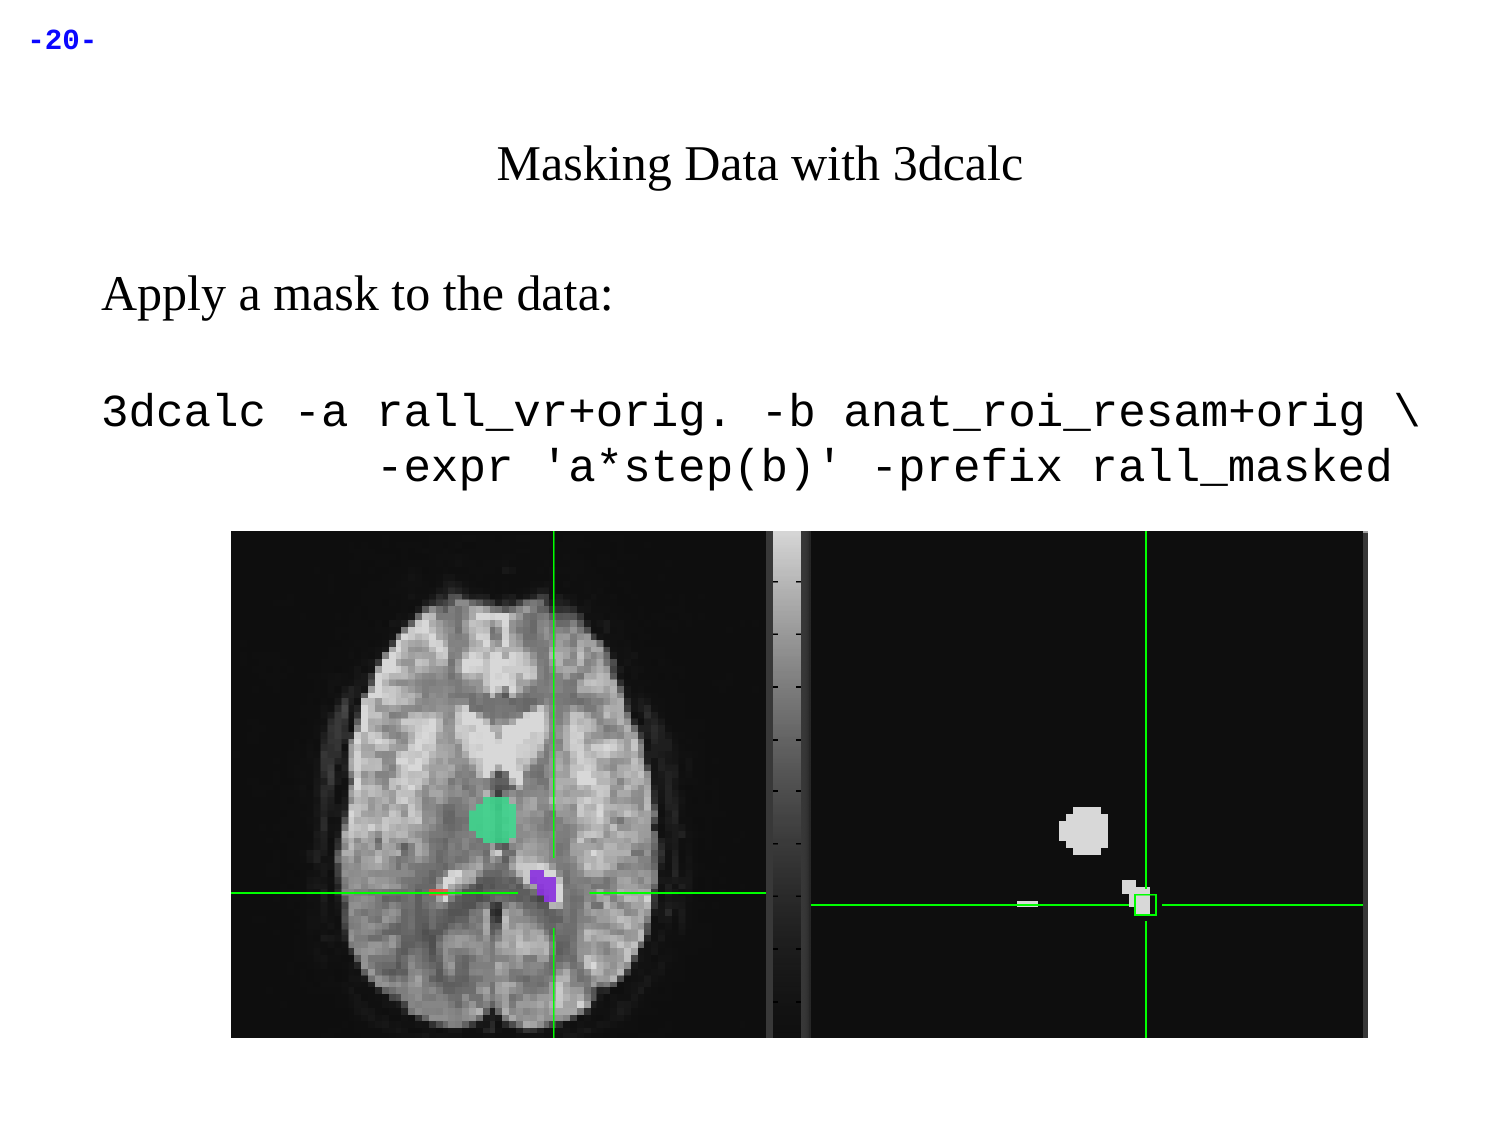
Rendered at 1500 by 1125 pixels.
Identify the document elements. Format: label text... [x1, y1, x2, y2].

picture [231, 531, 1368, 1038]
text_box Masking Data with 3dcalc [481, 122, 1078, 199]
text_box Apply a mask to the data: 3dcalc -a rall_vr+orig. -b anat_roi_resam+orig \ -expr 'a*step(b)' -prefix rall_masked [86, 252, 1475, 558]
